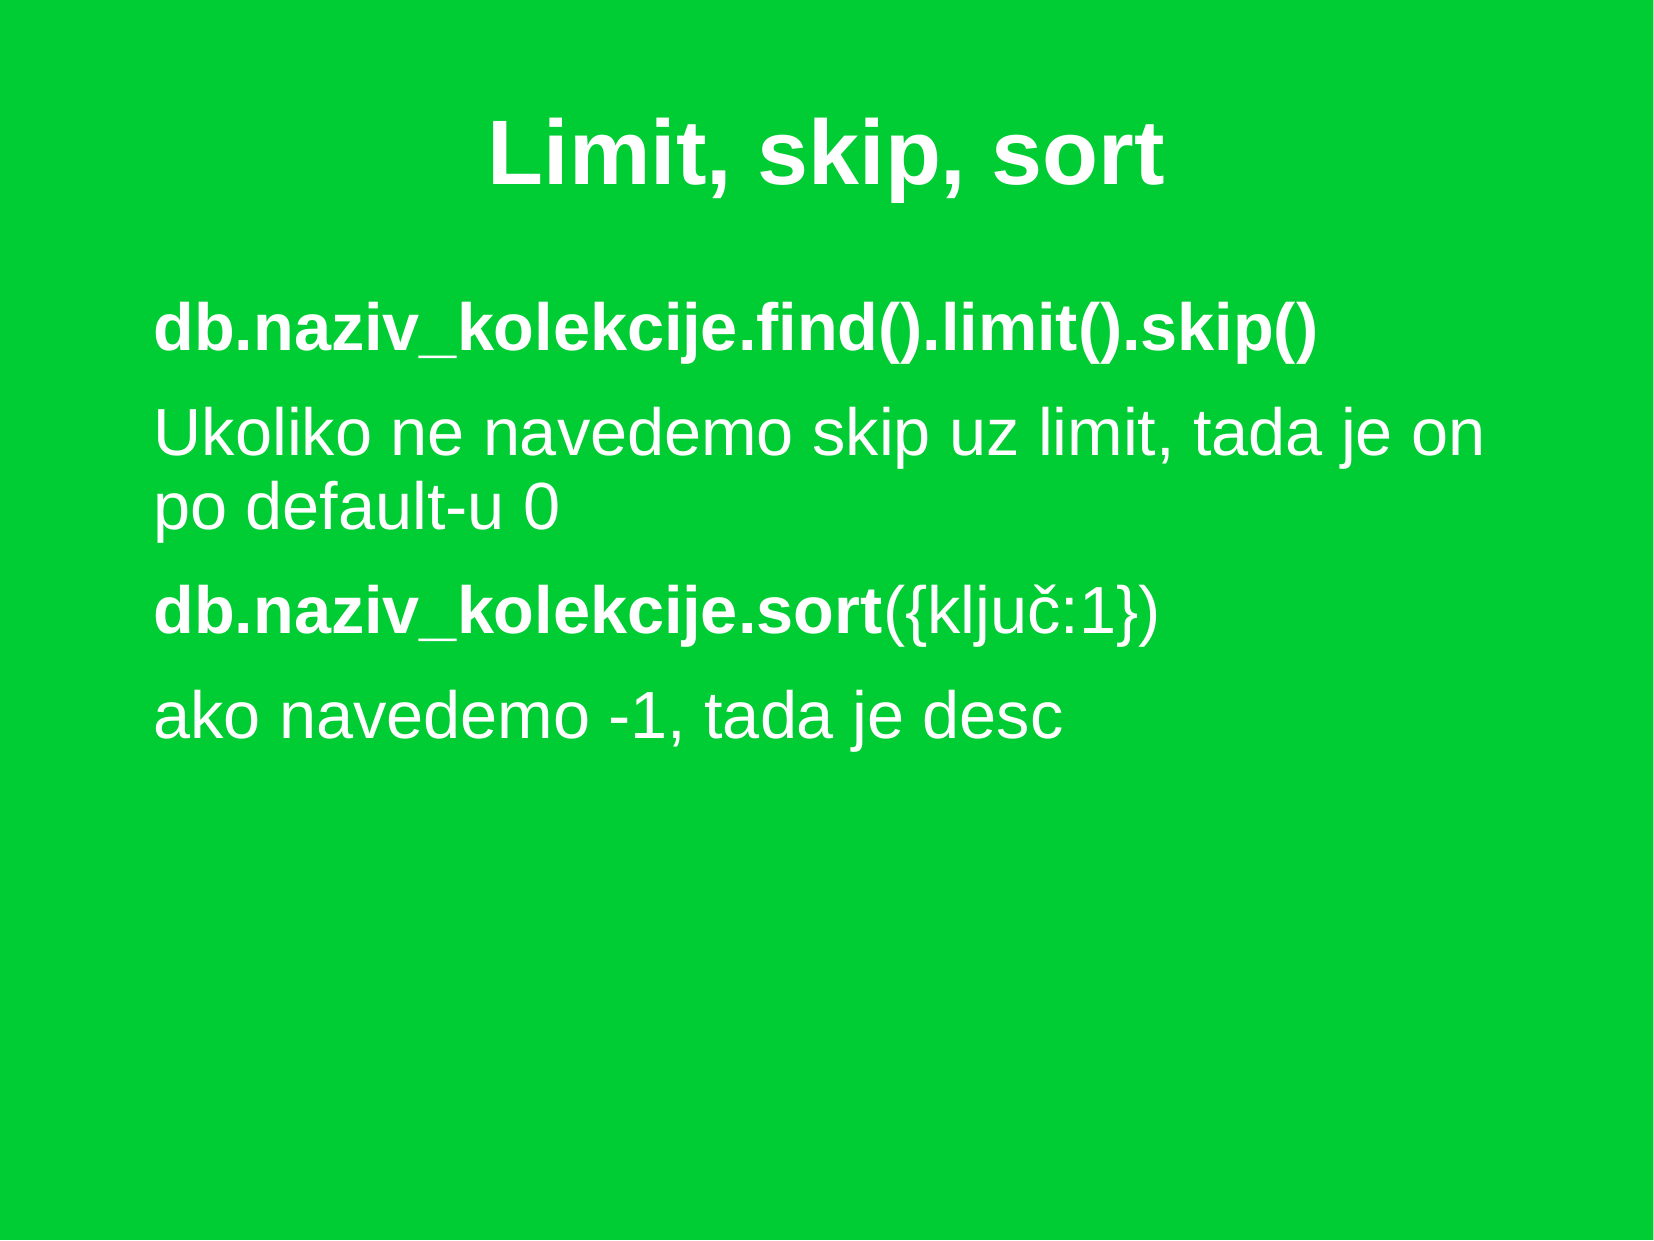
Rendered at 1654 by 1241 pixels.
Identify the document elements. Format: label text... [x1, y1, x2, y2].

list db.naziv_kolekcije.find().limit().skip() Ukoliko ne navedemo skip uz limit, tada je on po default-u 0 db.naziv_kolekcije.sort({ključ:1}) ako navedemo -1, tada je desc [82, 290, 1571, 1010]
title Limit, skip, sort [82, 49, 1571, 257]
